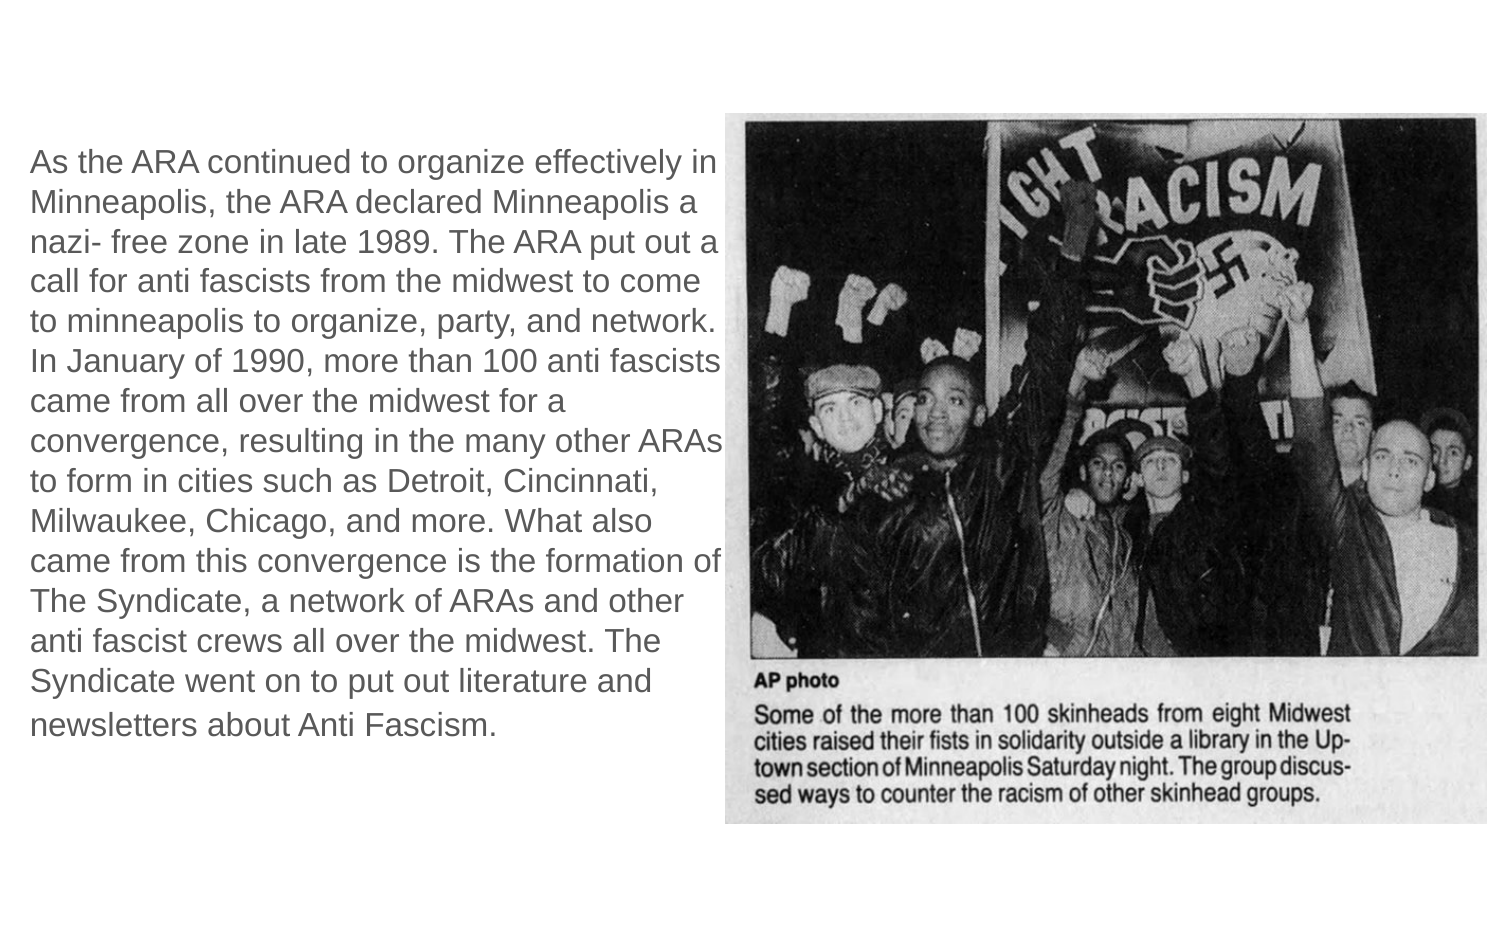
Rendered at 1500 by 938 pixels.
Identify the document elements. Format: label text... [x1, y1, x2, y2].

picture [725, 113, 1487, 824]
list As the ARA continued to organize effectively in Minneapolis, the ARA declared Minneapolis a nazi- free zone in late 1989. The ARA put out a call for anti fascists from the midwest to come to minneapolis to organize, party, and network. In January of 1990, more than 100 anti fascists came from all over the midwest for a convergence, resulting in the many other ARAs to form in cities such as Detroit, Cincinnati, Milwaukee, Chicago, and more. What also came from this convergence is the formation of The Syndicate, a network of ARAs and other anti fascist crews all over the midwest. The Syndicate went on to put out literature and newsletters about Anti Fascism. [14, 124, 743, 938]
